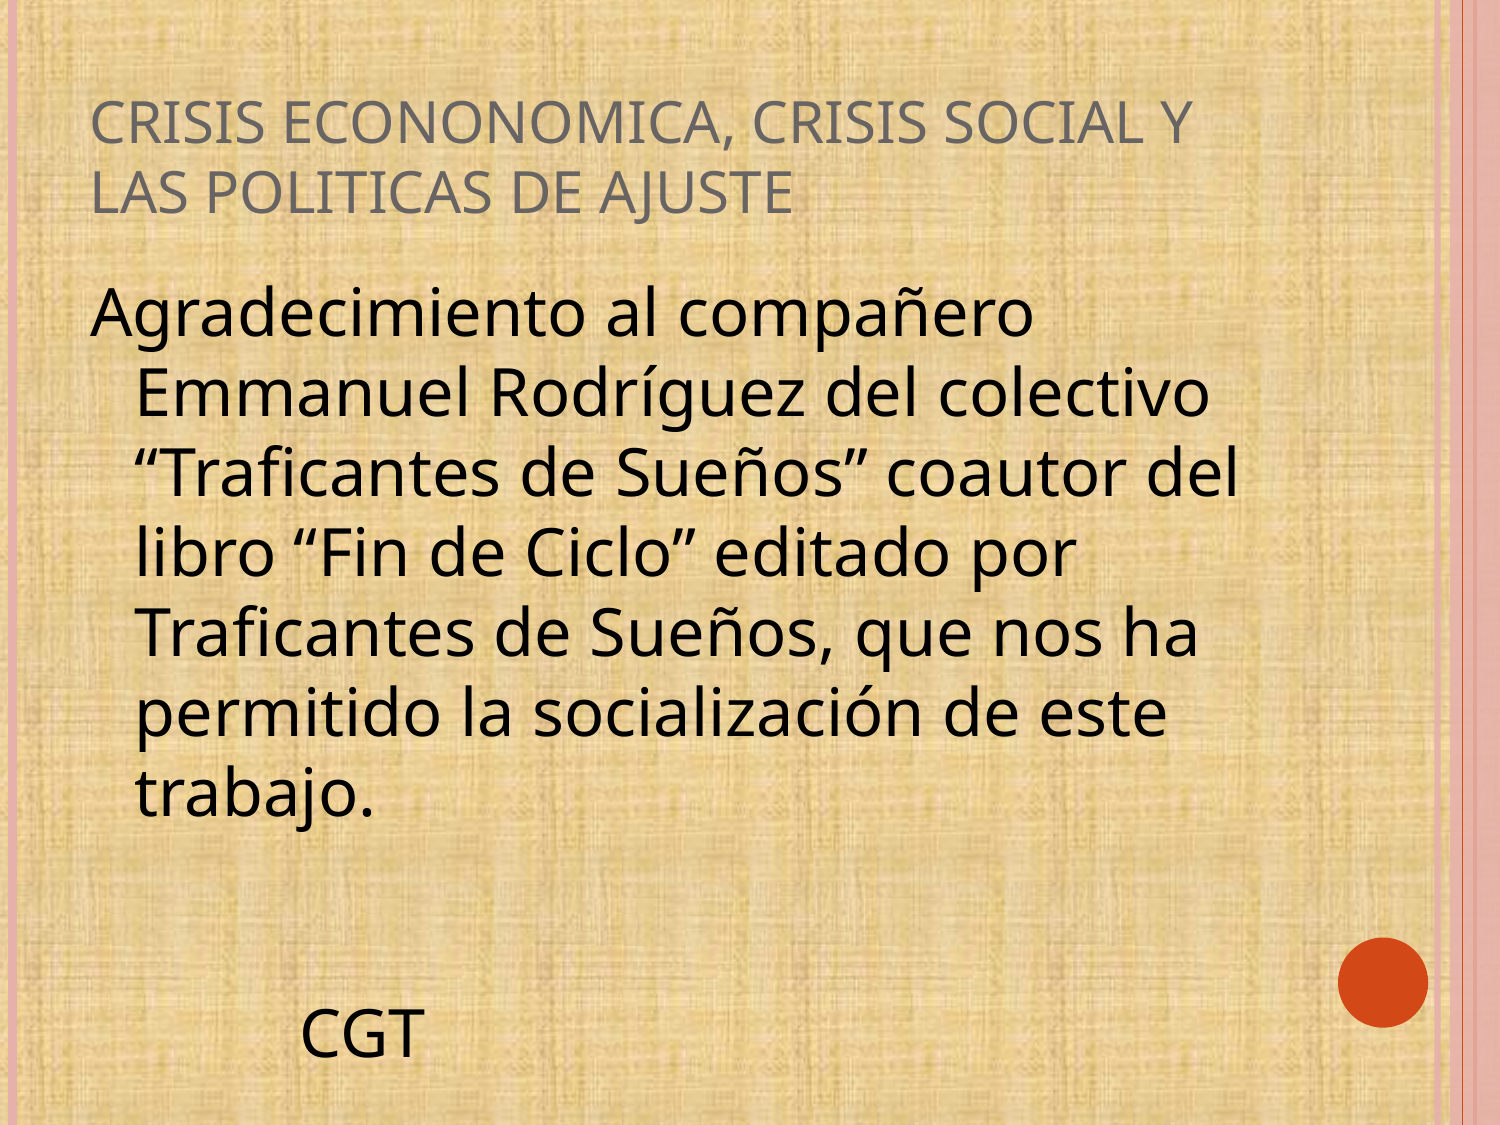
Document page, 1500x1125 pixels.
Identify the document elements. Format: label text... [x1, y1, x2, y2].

picture [17, 0, 1434, 1125]
picture [0, 0, 8, 1125]
list Agradecimiento al compañero Emmanuel Rodríguez del colectivo “Traficantes de Sueños” coautor del libro “Fin de Ciclo” editado por Traficantes de Sueños, que nos ha permitido la socialización de este trabajo. CGT [74, 262, 1300, 1125]
title CRISIS ECONONOMICA, CRISIS SOCIAL Y LAS POLITICAS DE AJUSTE [74, 44, 1300, 233]
picture [1441, 0, 1449, 1125]
